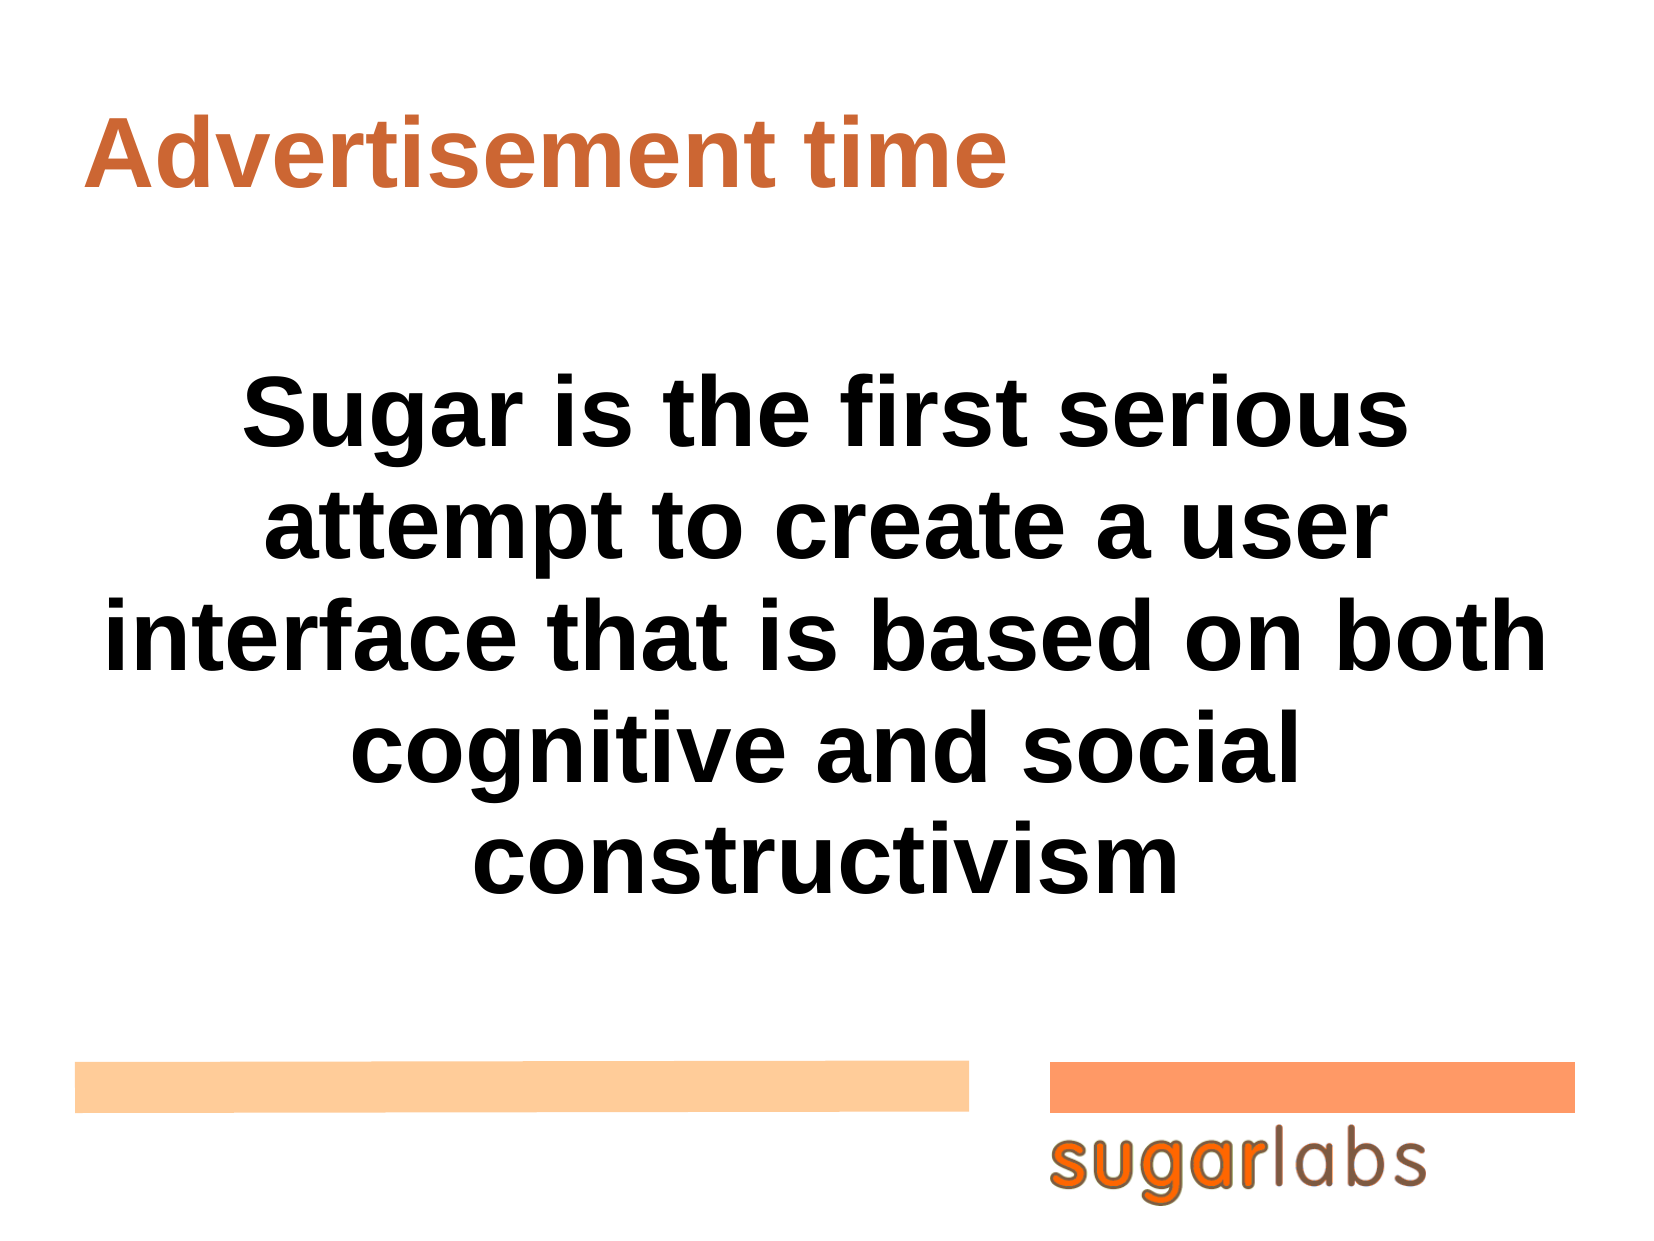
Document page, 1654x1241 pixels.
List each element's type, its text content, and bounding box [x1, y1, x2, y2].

picture [1050, 1124, 1426, 1206]
title Advertisement time [82, 49, 1571, 257]
title Sugar is the first serious attempt to create a user interface that is based on both cognitive and social constructivism [82, 257, 1571, 967]
